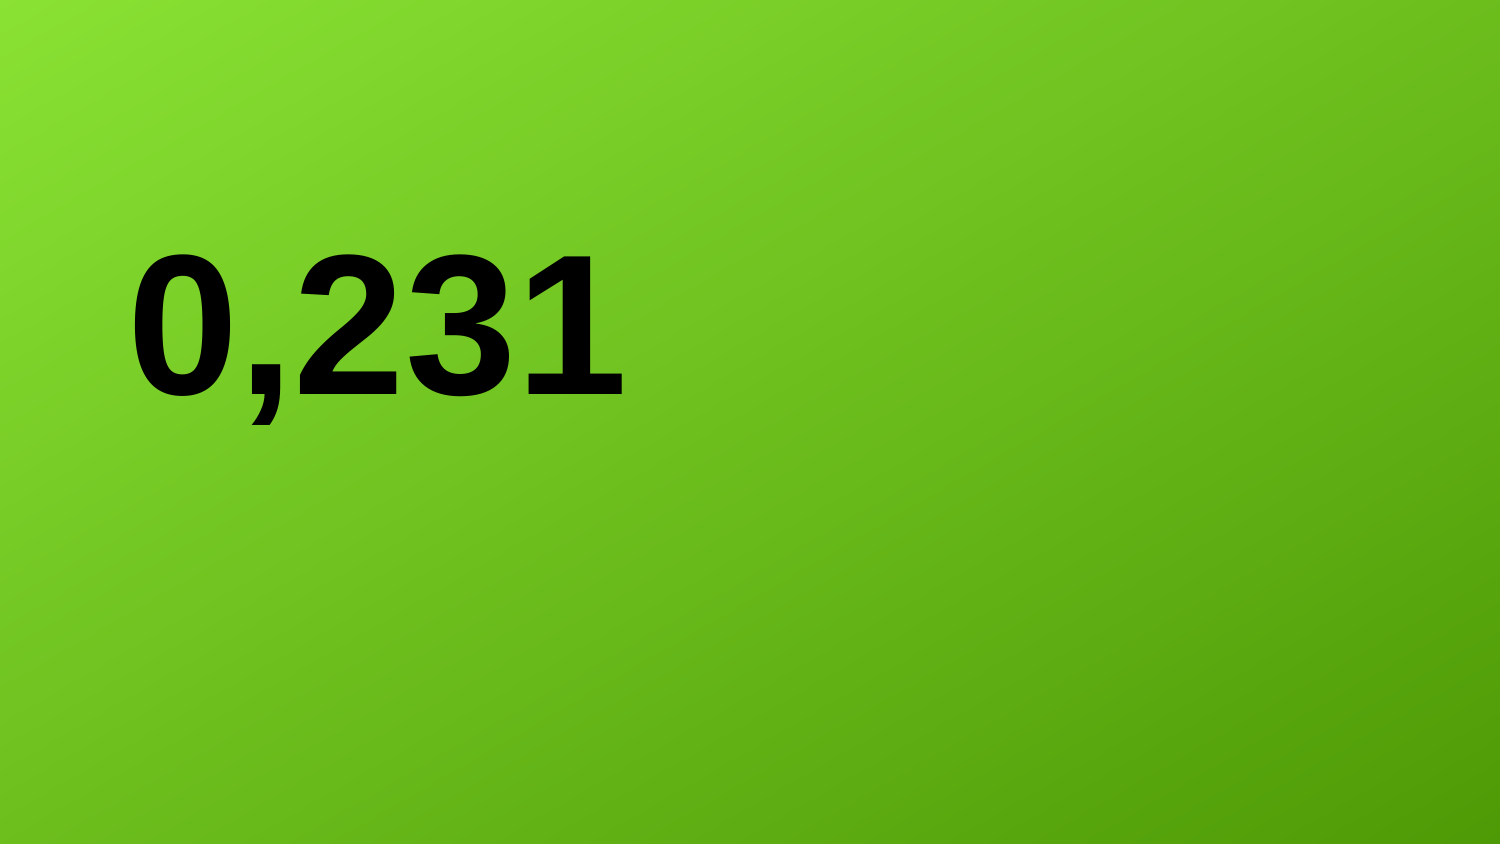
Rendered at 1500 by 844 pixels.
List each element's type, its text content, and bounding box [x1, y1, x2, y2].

text_box 0,231 [162, 276, 202, 374]
text_box 0,231 [112, 259, 1388, 450]
